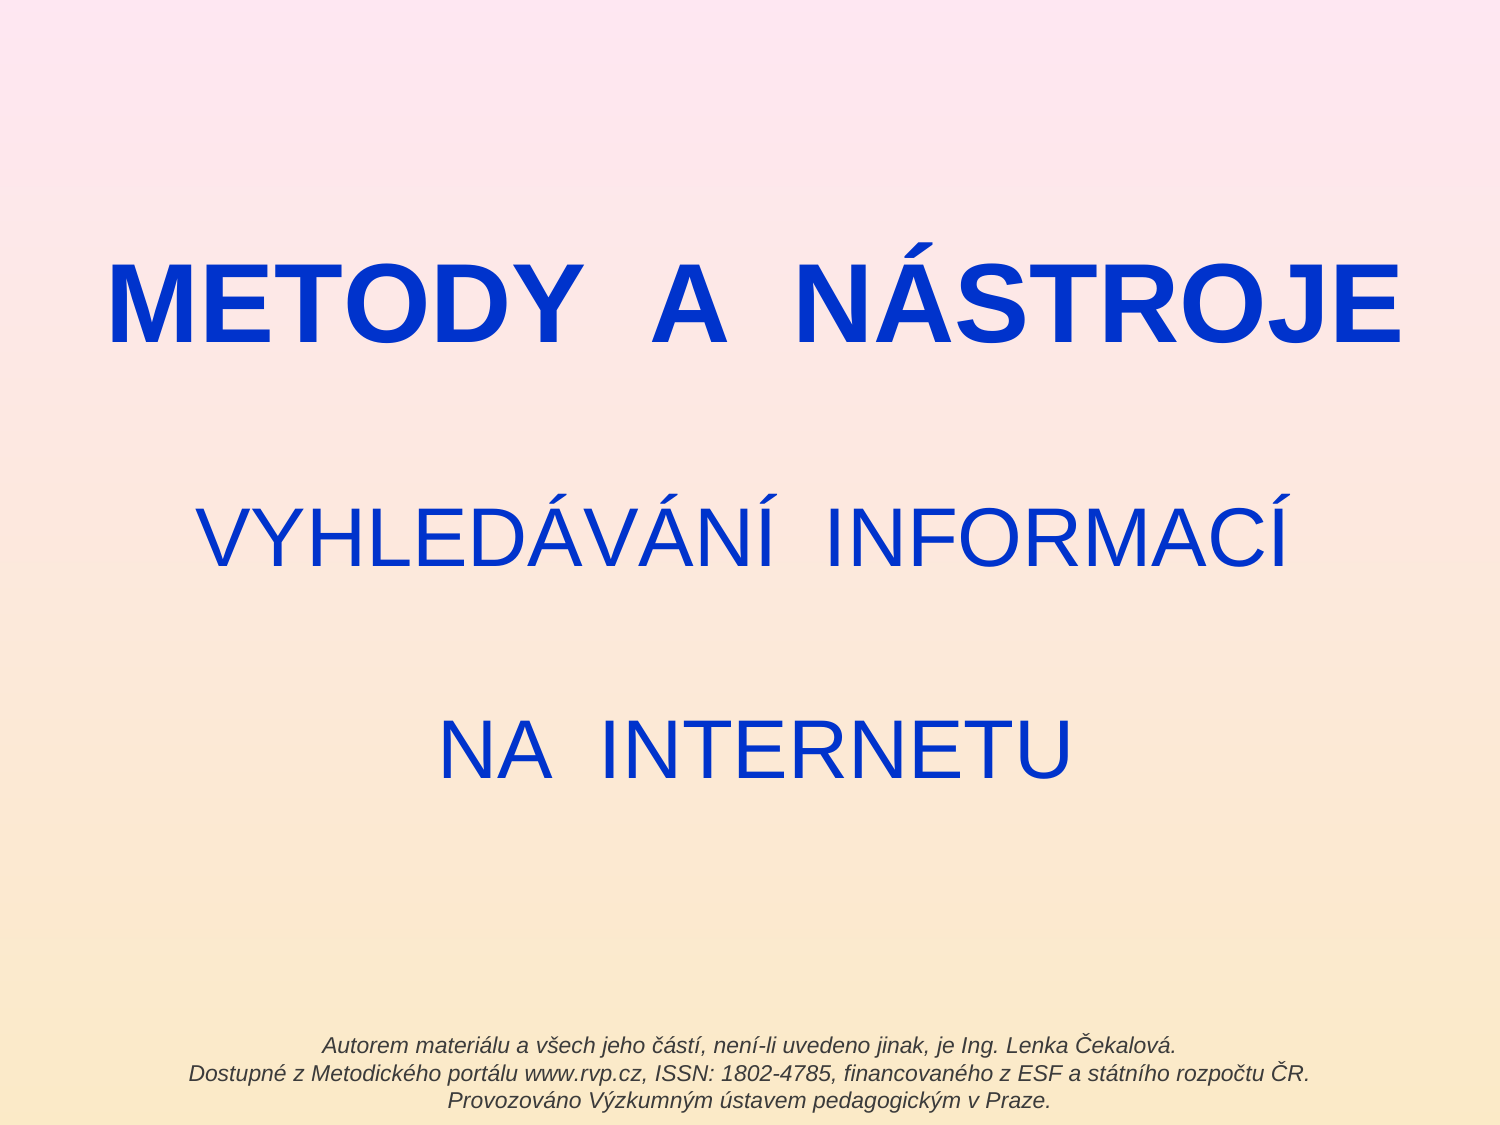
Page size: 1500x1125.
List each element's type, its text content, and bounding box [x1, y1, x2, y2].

title METODY A NÁSTROJE VYHLEDÁVÁNÍ INFORMACÍ NA INTERNETU [64, 160, 1447, 965]
text_box Autorem materiálu a všech jeho částí, není-li uvedeno jinak, je Ing. Lenka Čekalová. Dostupné z Metodického portálu www.rvp.cz, ISSN: 1802-4785, financovaného z ESF a státního rozpočtu ČR. Provozováno Výzkumným ústavem pedagogickým v Praze. [53, 1023, 1447, 1121]
